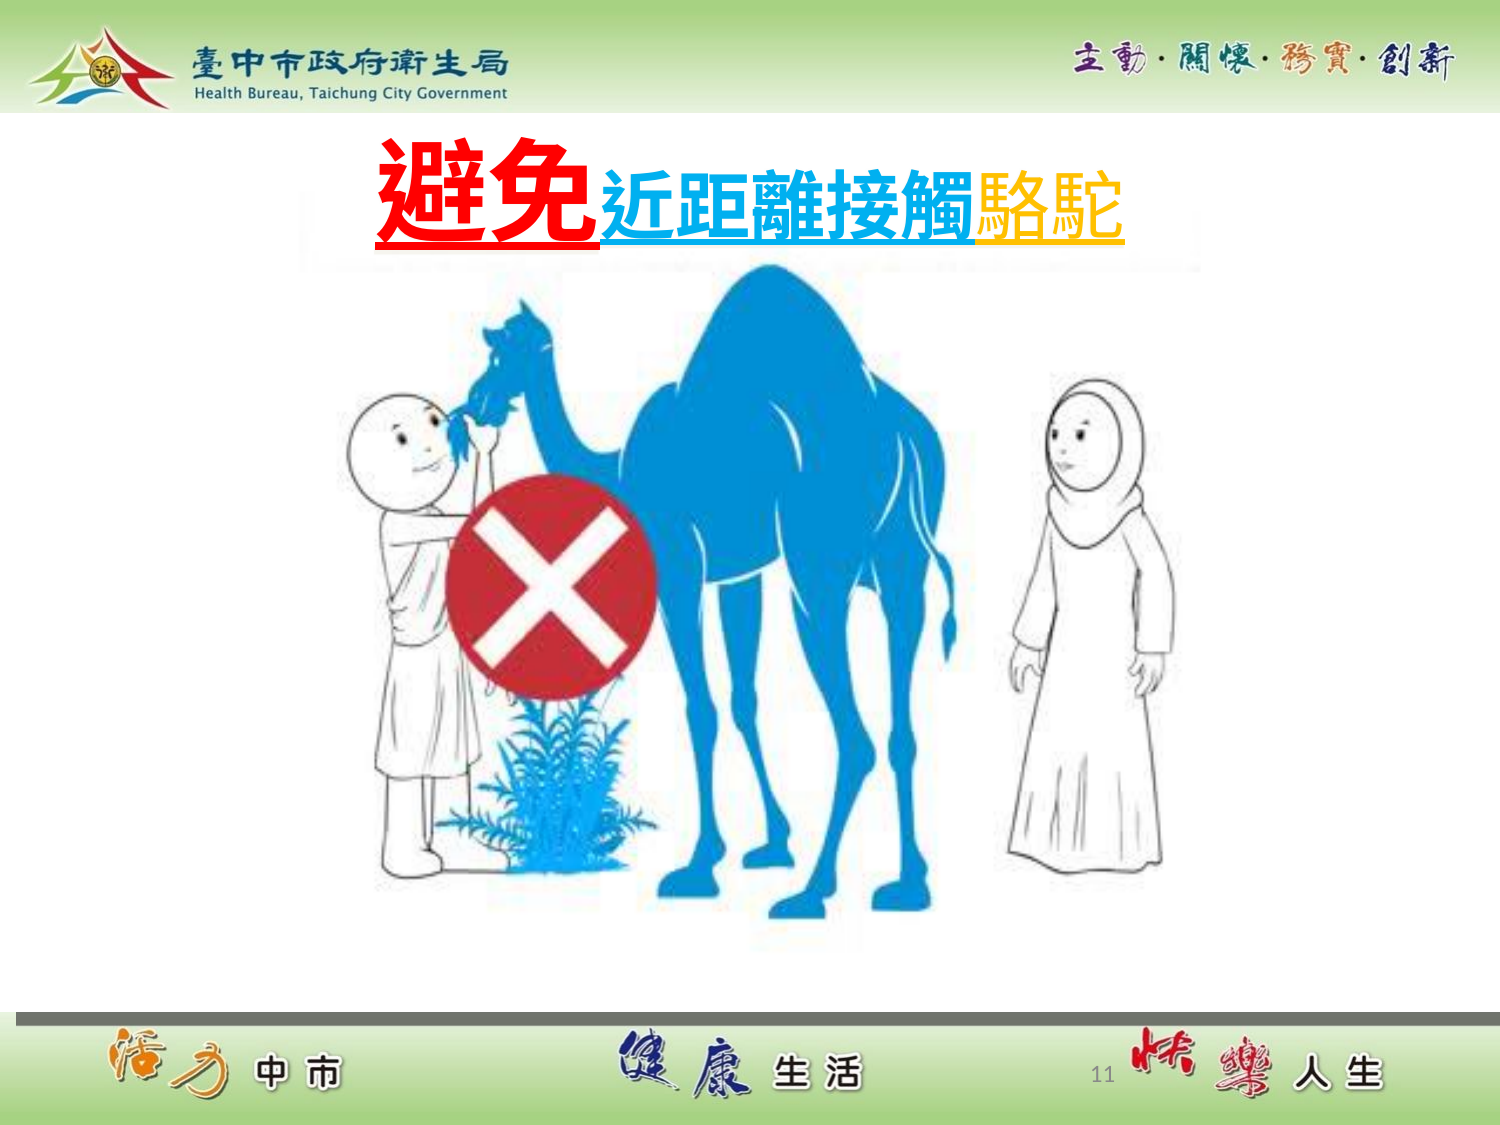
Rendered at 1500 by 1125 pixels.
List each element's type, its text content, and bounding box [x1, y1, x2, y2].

text_box 避免近距離接觸駱駝 [135, 113, 1365, 266]
picture [0, 113, 1500, 1012]
text_box [1074, 1042, 1426, 1103]
